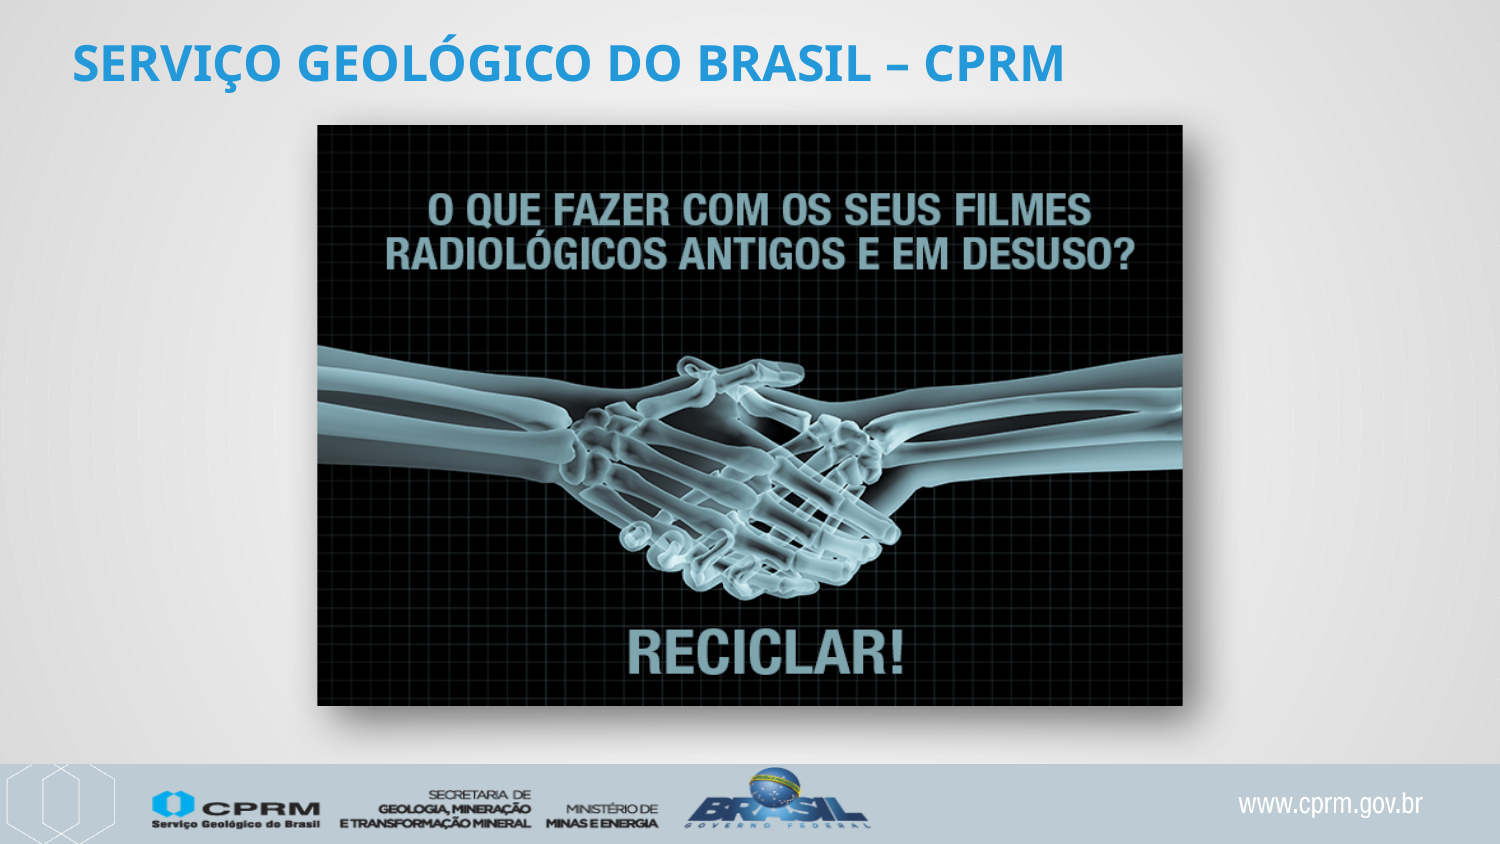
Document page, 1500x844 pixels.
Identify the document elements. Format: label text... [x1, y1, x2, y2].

picture [0, 757, 1500, 844]
picture [317, 125, 1183, 706]
text_box SERVIÇO GEOLÓGICO DO BRASIL – CPRM [57, 23, 1082, 99]
